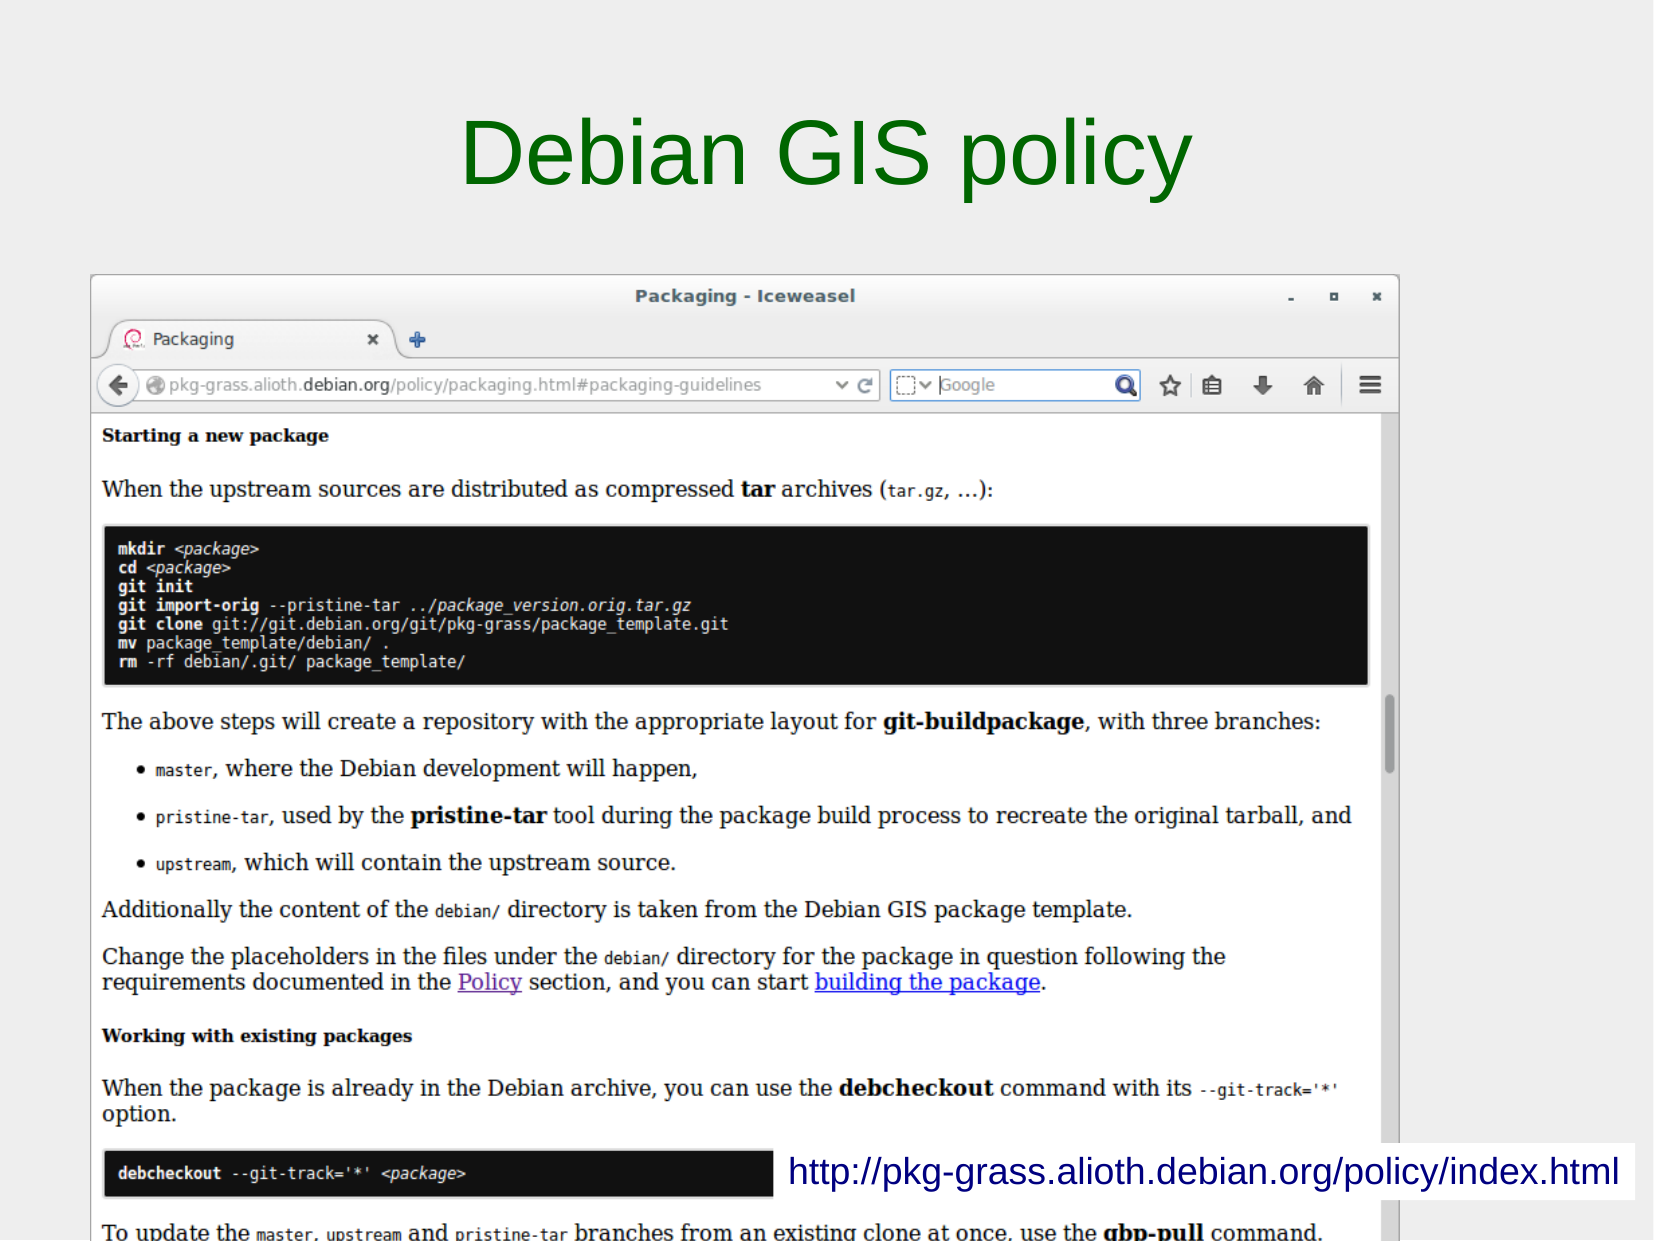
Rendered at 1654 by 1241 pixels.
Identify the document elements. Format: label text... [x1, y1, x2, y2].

picture [90, 274, 1400, 1241]
title Debian GIS policy [82, 49, 1571, 257]
text_box http://pkg-grass.alioth.debian.org/policy/index.html [773, 1143, 1636, 1201]
